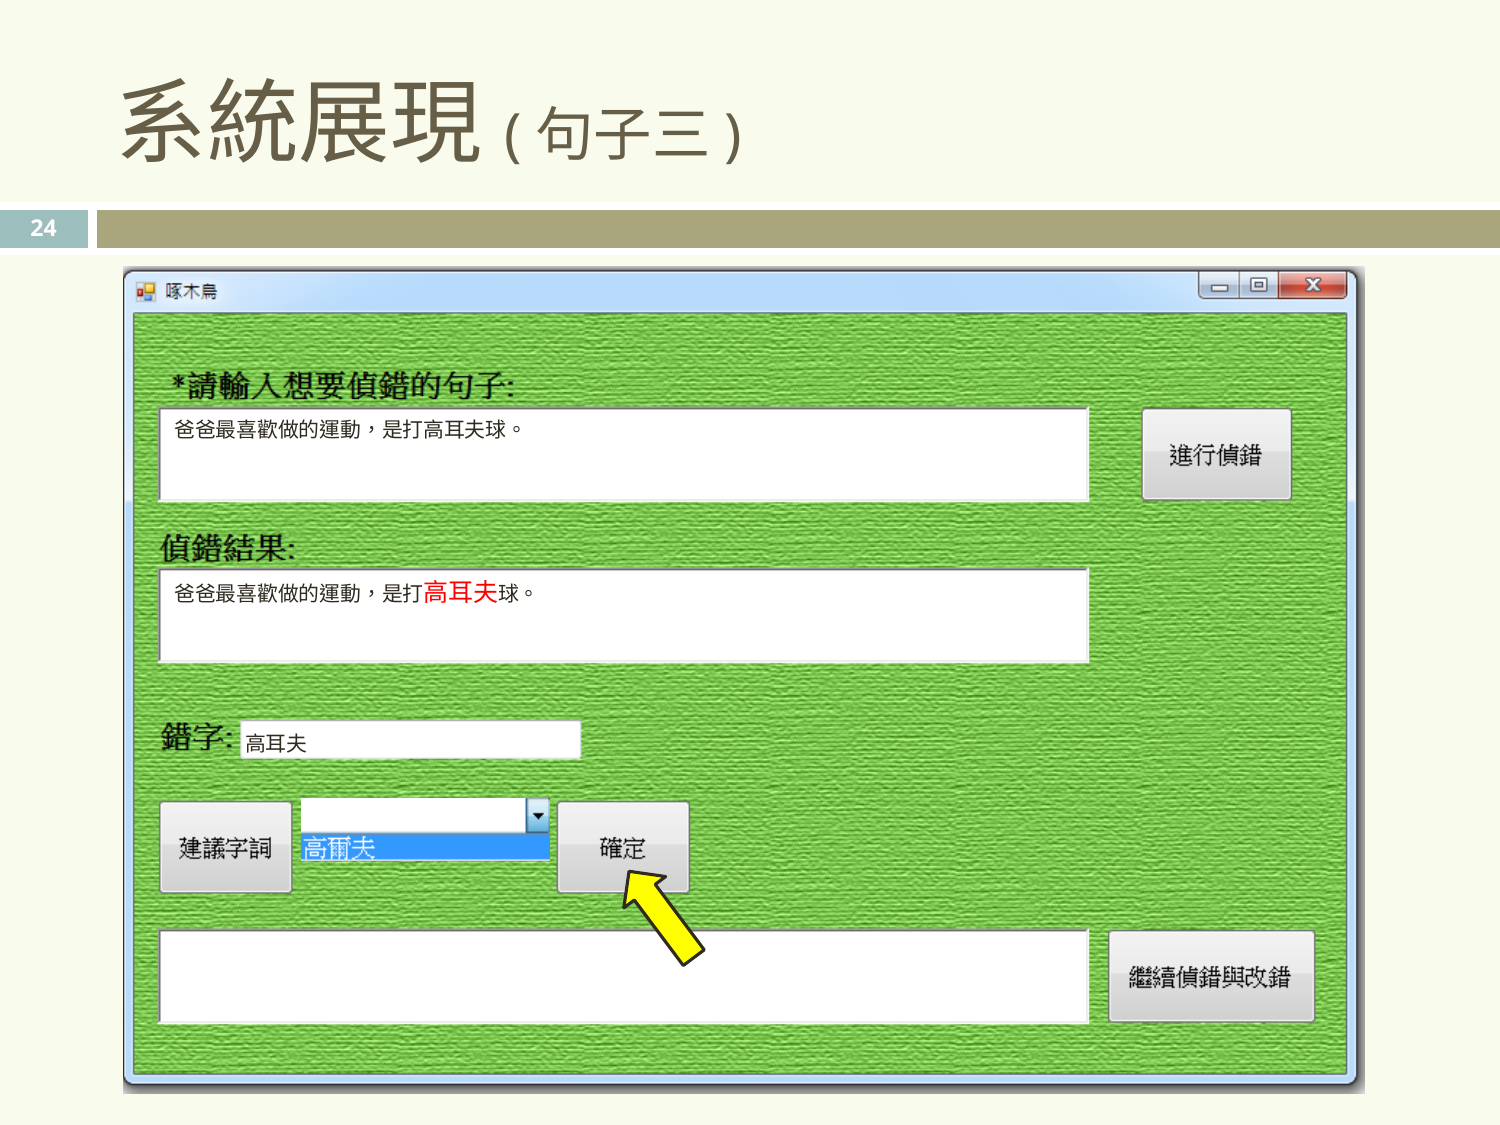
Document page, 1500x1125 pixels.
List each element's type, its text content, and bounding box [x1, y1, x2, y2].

title 系統展現(句子三) [100, 37, 1438, 201]
text_box 爸爸最喜歡做的運動，是打高耳夫球。 [159, 569, 1093, 615]
text_box [623, 871, 705, 966]
text_box 爸爸最喜歡做的運動，是打高耳夫球。 [159, 409, 1093, 450]
picture [123, 266, 1365, 1095]
text_box 24 [0, 208, 88, 249]
text_box 高耳夫 [230, 722, 324, 764]
